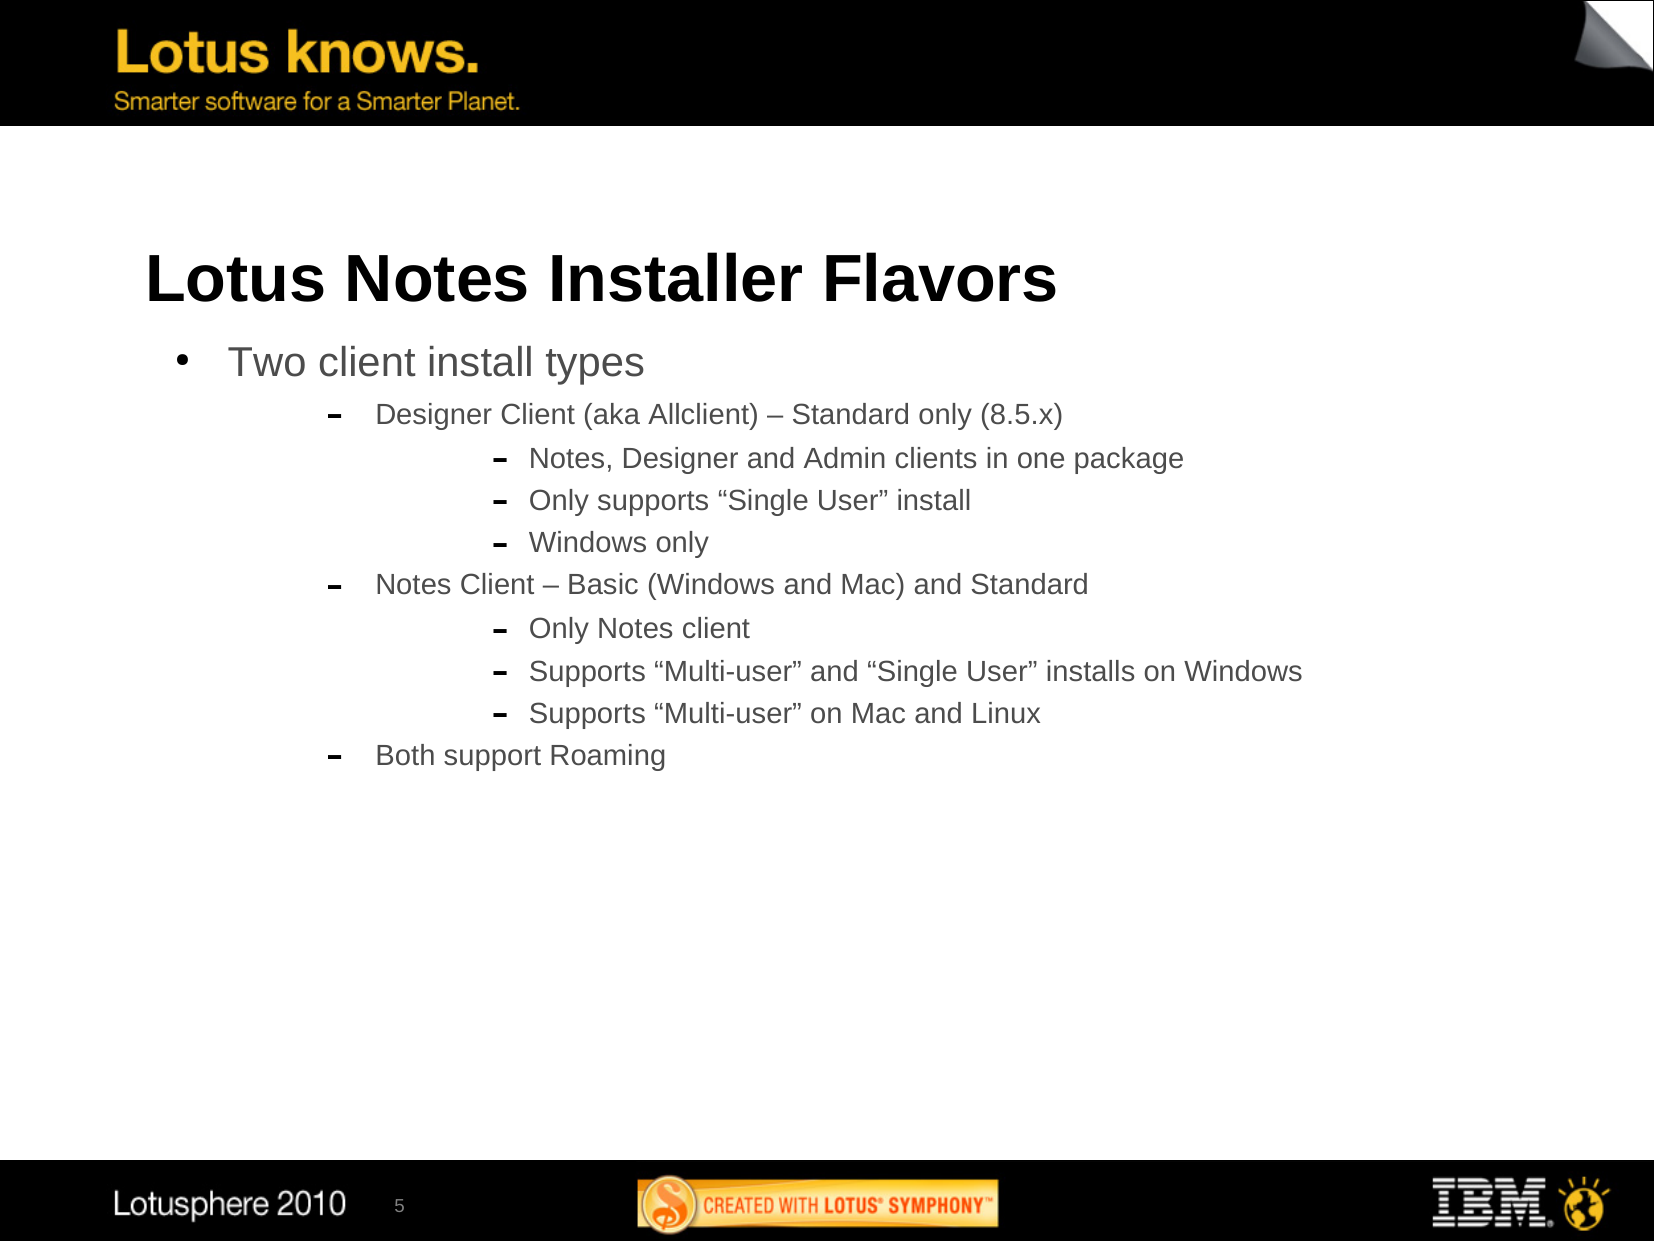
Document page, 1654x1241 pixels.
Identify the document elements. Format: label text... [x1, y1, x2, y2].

picture [1, 1, 1653, 125]
picture [1, 1161, 1653, 1241]
list Two client install types Designer Client (aka Allclient) – Standard only (8.5.x) Notes, Designer and Admin clients in one package Only supports “Single User” install Windows only Notes Client – Basic (Windows and Mac) and Standard Only Notes client Supports “Multi-user” and “Single User” installs on Windows Supports “Multi-user” on Mac and Linux Both support Roaming [139, 338, 1552, 988]
title Lotus Notes Installer Flavors [145, 144, 1513, 316]
